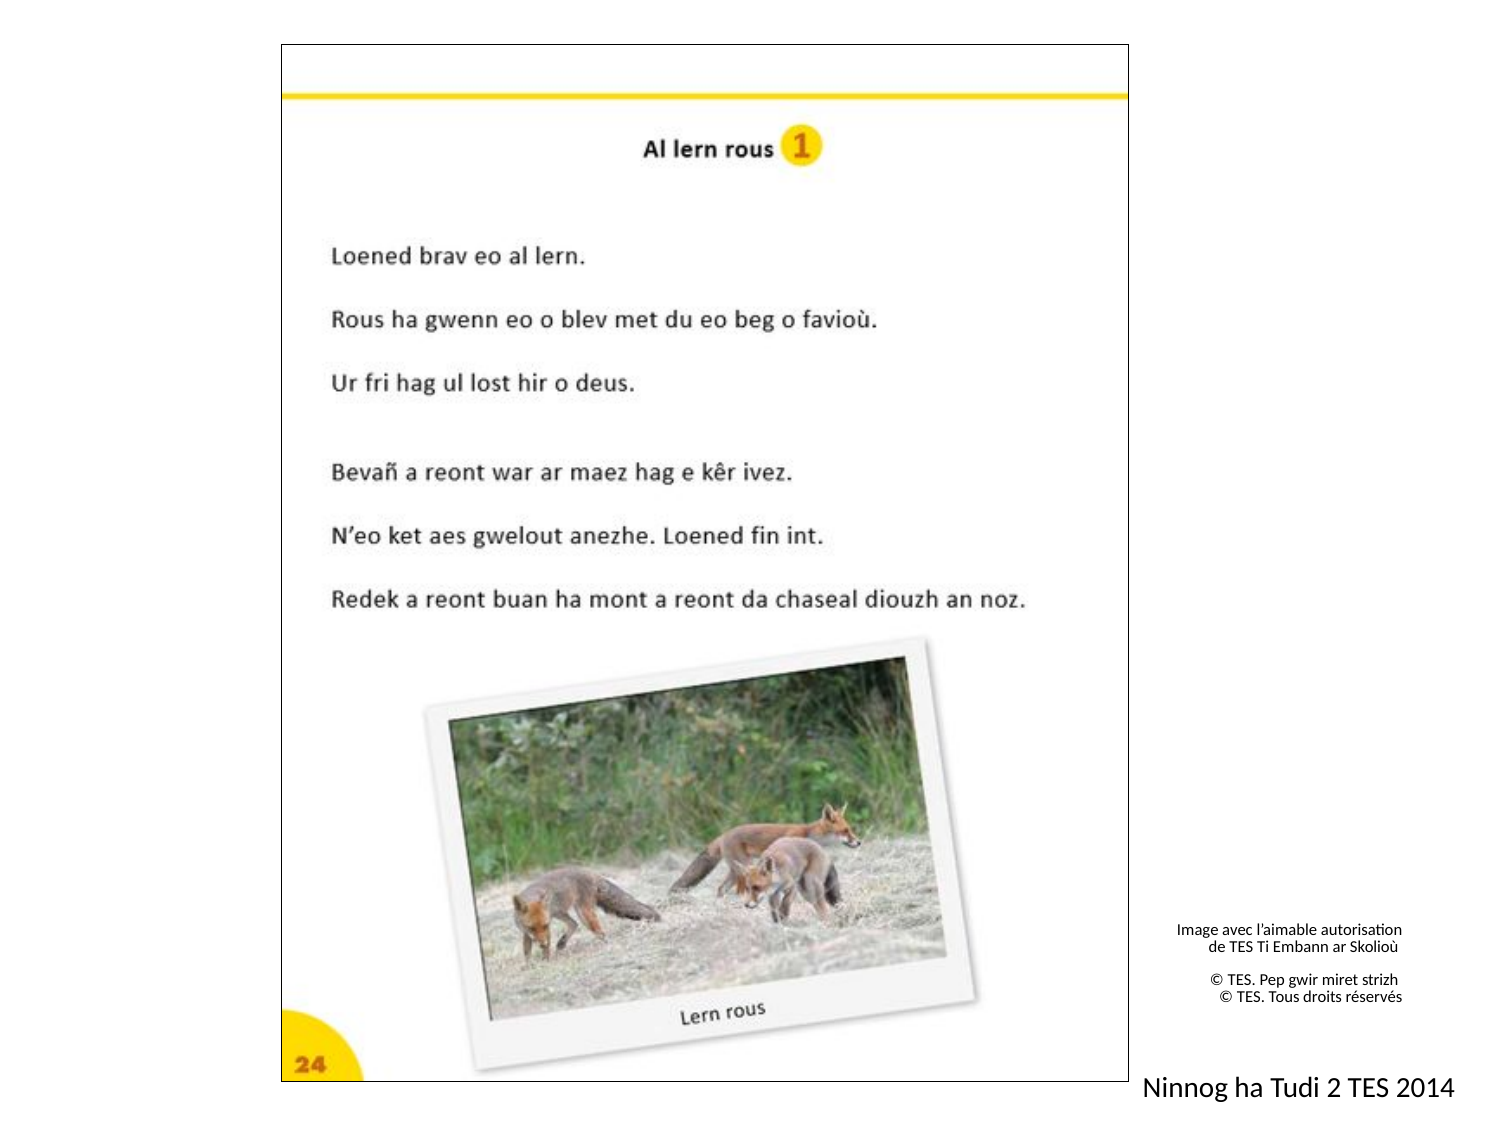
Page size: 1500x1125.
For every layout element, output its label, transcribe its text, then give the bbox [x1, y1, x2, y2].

picture [281, 44, 1129, 1082]
text_box Ninnog ha Tudi 2 TES 2014 [971, 1061, 1470, 1112]
text_box Image avec l’aimable autorisation de TES Ti Embann ar Skolioù © TES. Pep gwir miret strizh © TES. Tous droits réservés [1151, 915, 1418, 1034]
